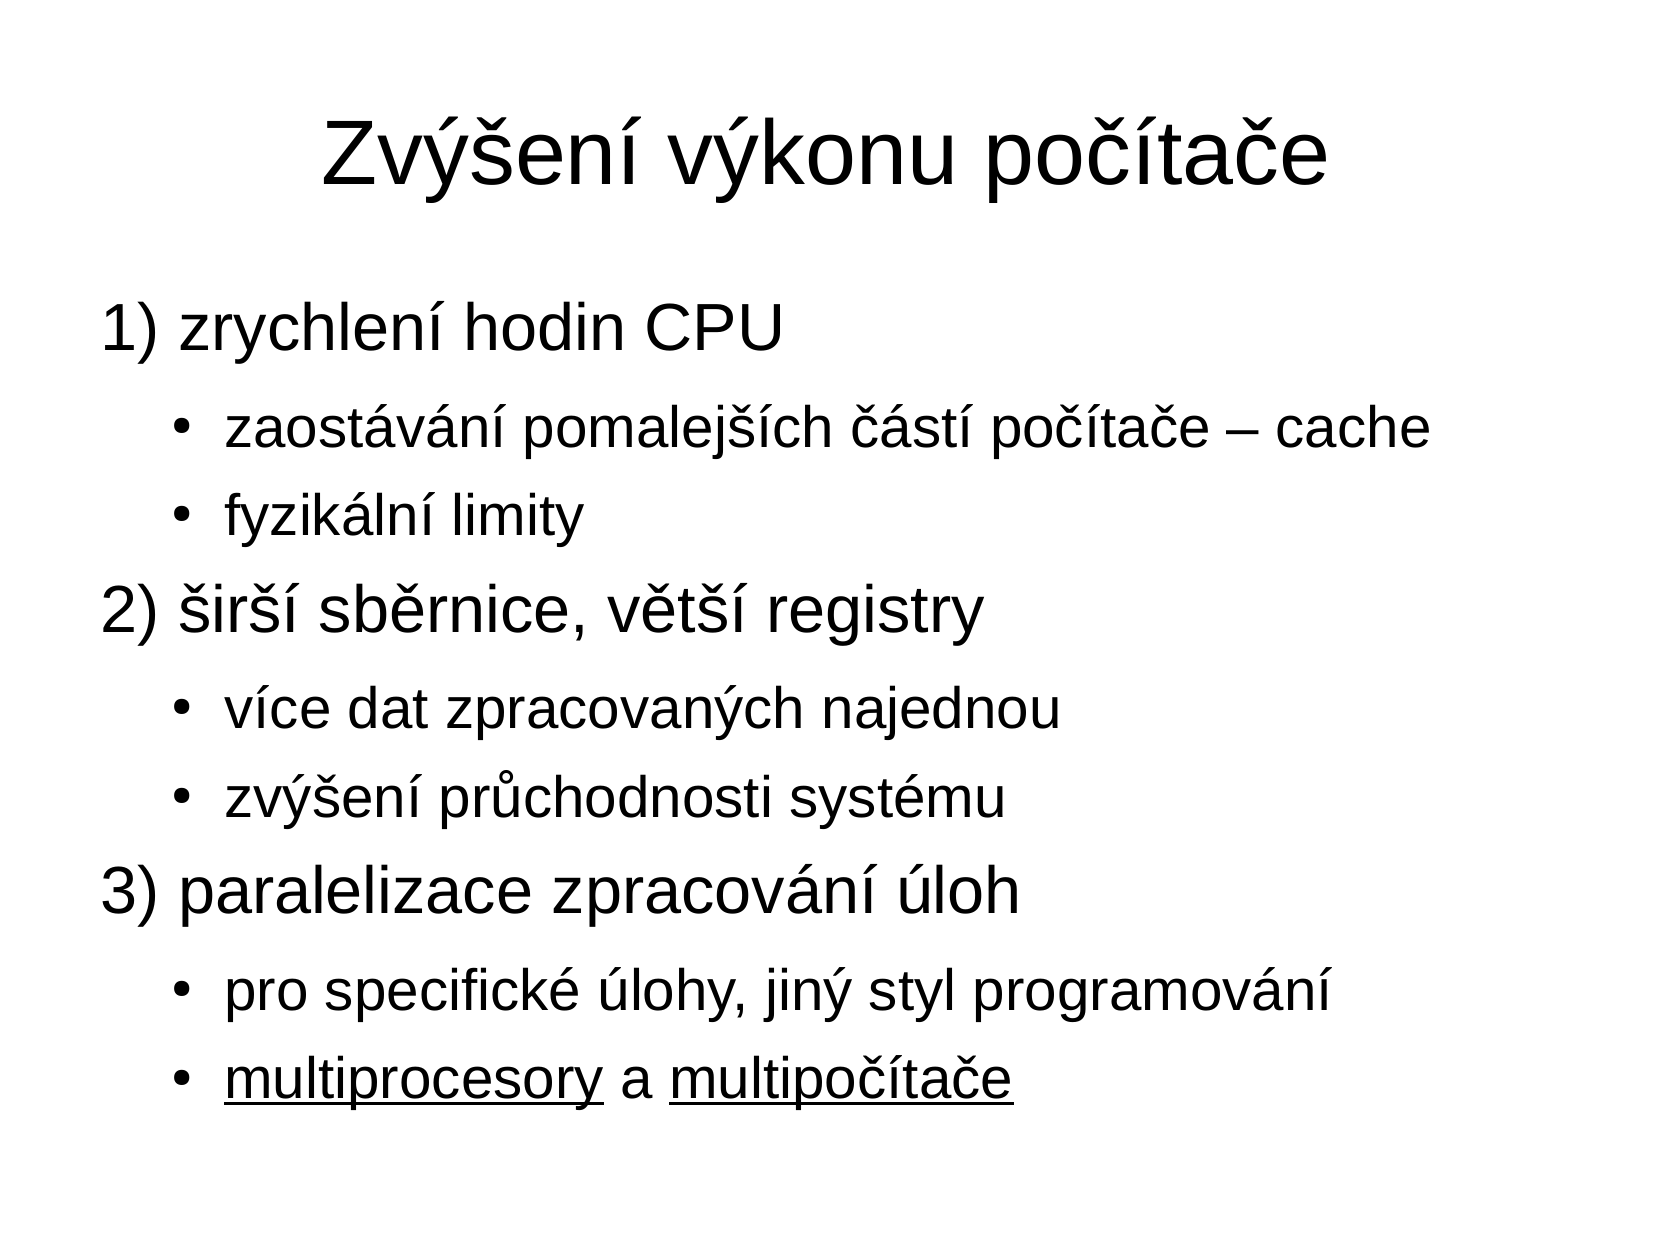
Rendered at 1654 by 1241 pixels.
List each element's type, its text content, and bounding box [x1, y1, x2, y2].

list zrychlení hodin CPU zaostávání pomalejších částí počítače – cache fyzikální limity širší sběrnice, větší registry více dat zpracovaných najednou zvýšení průchodnosti systému paralelizace zpracování úloh pro specifické úlohy, jiný styl programování multiprocesory a multipočítače [82, 290, 1571, 1112]
title Zvýšení výkonu počítače [82, 49, 1571, 257]
